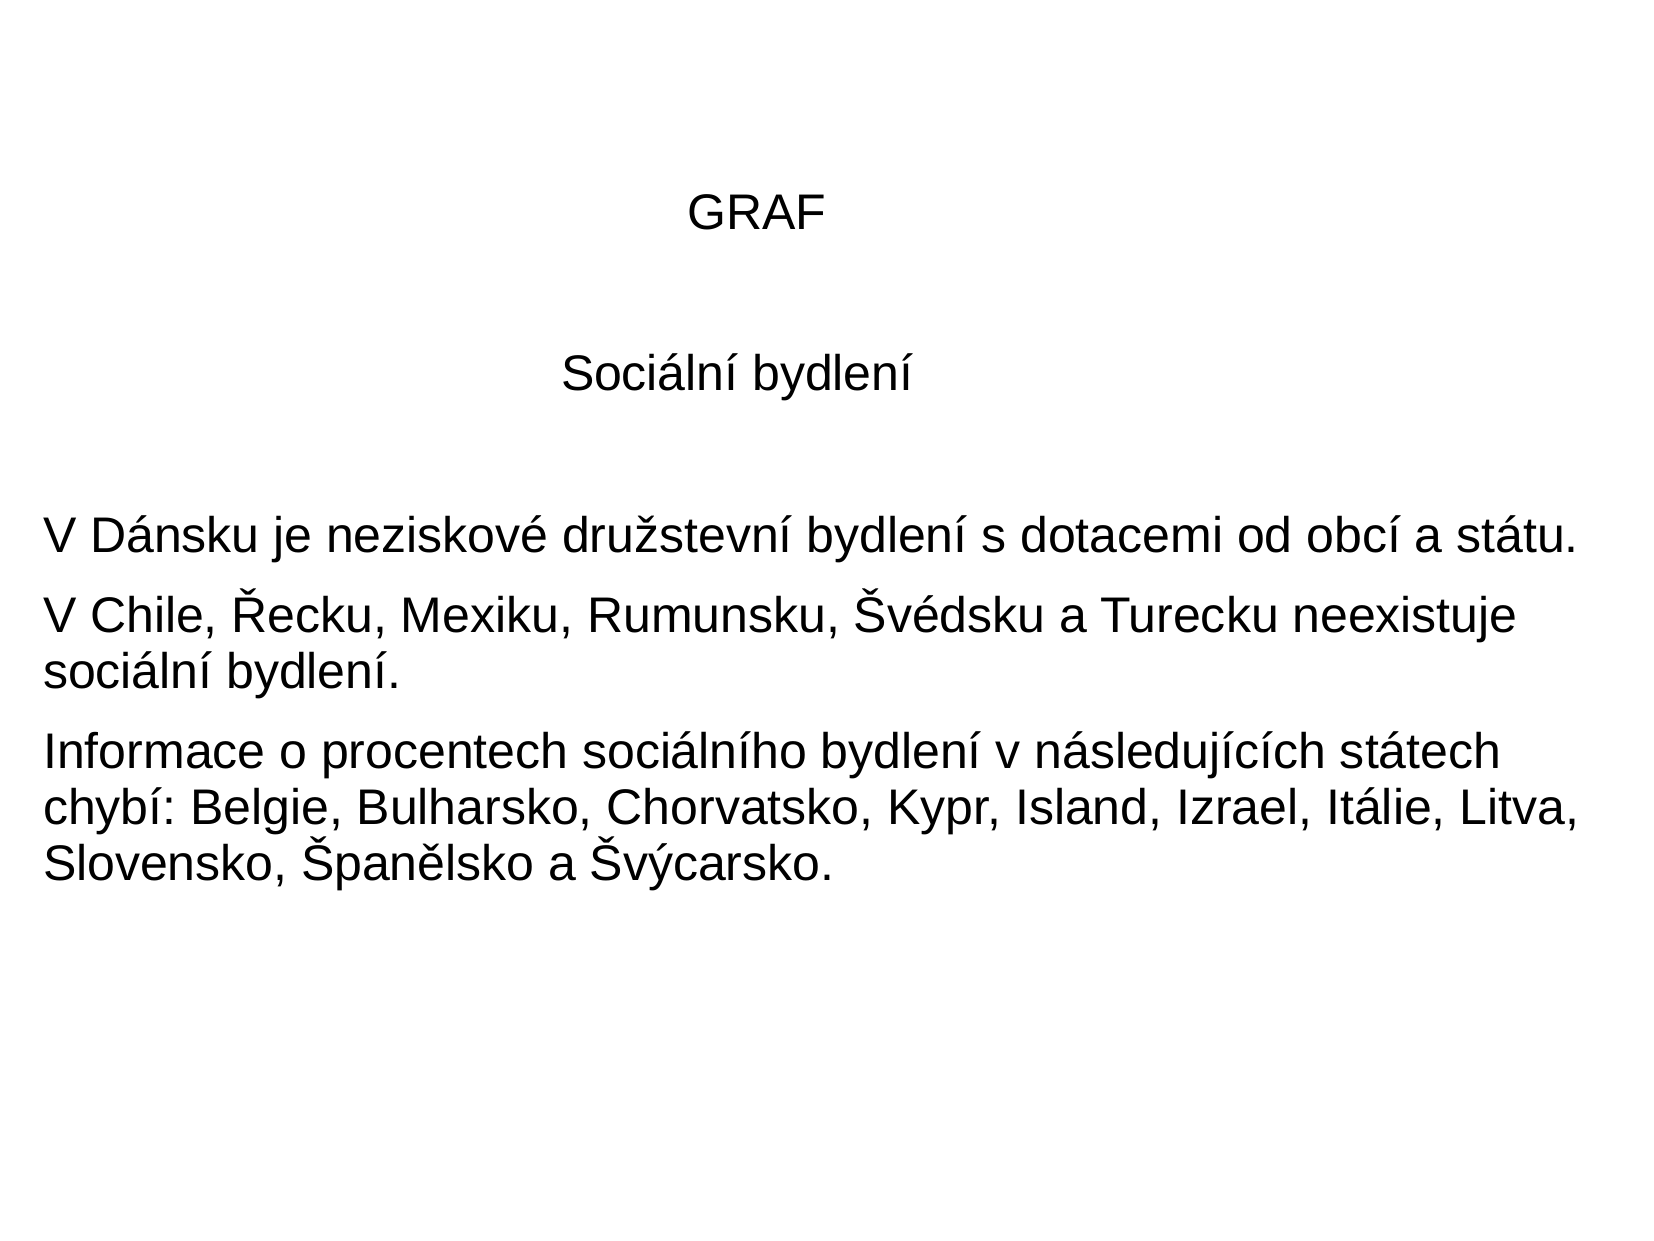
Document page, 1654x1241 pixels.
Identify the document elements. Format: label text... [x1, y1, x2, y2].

text_box GRAF Sociální bydlení V Dánsku je neziskové družstevní bydlení s dotacemi od obcí a státu. V Chile, Řecku, Mexiku, Rumunsku, Švédsku a Turecku neexistuje sociální bydlení. Informace o procentech sociálního bydlení v následujících státech chybí: Belgie, Bulharsko, Chorvatsko, Kypr, Island, Izrael, Itálie, Litva, Slovensko, Španělsko a Švýcarsko. [28, 177, 1639, 1134]
